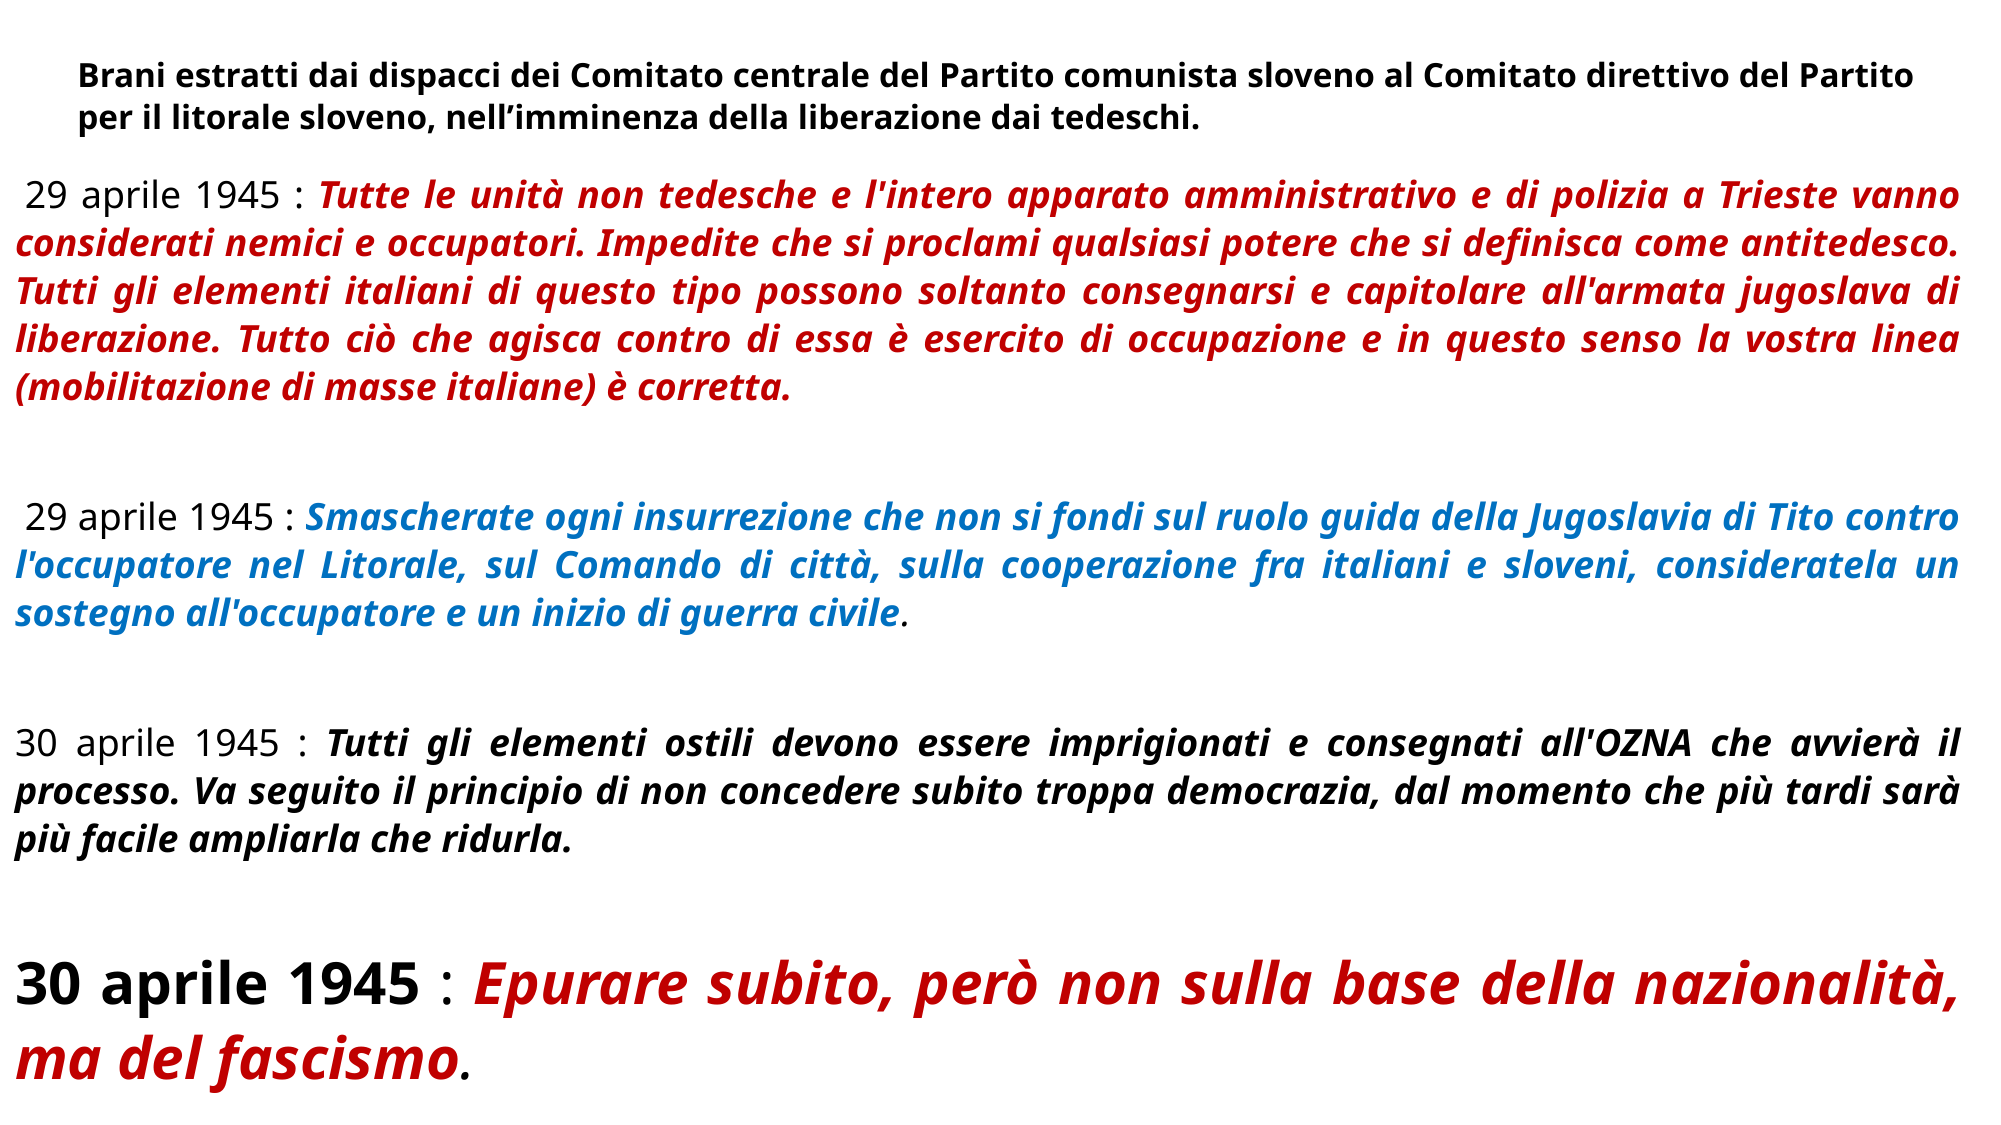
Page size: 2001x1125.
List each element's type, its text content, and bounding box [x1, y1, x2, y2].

text_box Brani estratti dai dispacci dei Comitato centrale del Partito comunista sloveno al Comitato direttivo del Partito per il litorale sloveno, nell’imminenza della liberazione dai tedeschi. [62, 43, 1933, 143]
text_box 29 aprile 1945 : Tutte le unità non tedesche e l'intero apparato amministrativo e di polizia a Trieste vanno considerati nemici e occupatori. Impedite che si proclami qualsiasi potere che si definisca come antitedesco. Tutti gli elementi italiani di questo tipo possono soltanto consegnarsi e capitolare all'armata jugoslava di liberazione. Tutto ciò che agisca contro di essa è esercito di occupazione e in questo senso la vostra linea (mobilitazione di masse italiane) è corretta. 29 aprile 1945 : Smascherate ogni insurrezione che non si fondi sul ruolo guida della Jugoslavia di Tito contro l'occupatore nel Litorale, sul Comando di città, sulla cooperazione fra italiani e sloveni, consideratela un sostegno all'occupatore e un inizio di guerra civile. 30 aprile 1945 : Tutti gli elementi ostili devono essere imprigionati e consegnati all'OZNA che avvierà il processo. Va seguito il principio di non concedere subito troppa democrazia, dal momento che più tardi sarà più facile ampliarla che ridurla. 30 aprile 1945 : Epurare subito, però non sulla base della nazionalità, ma del fascismo. [0, 160, 2000, 1105]
